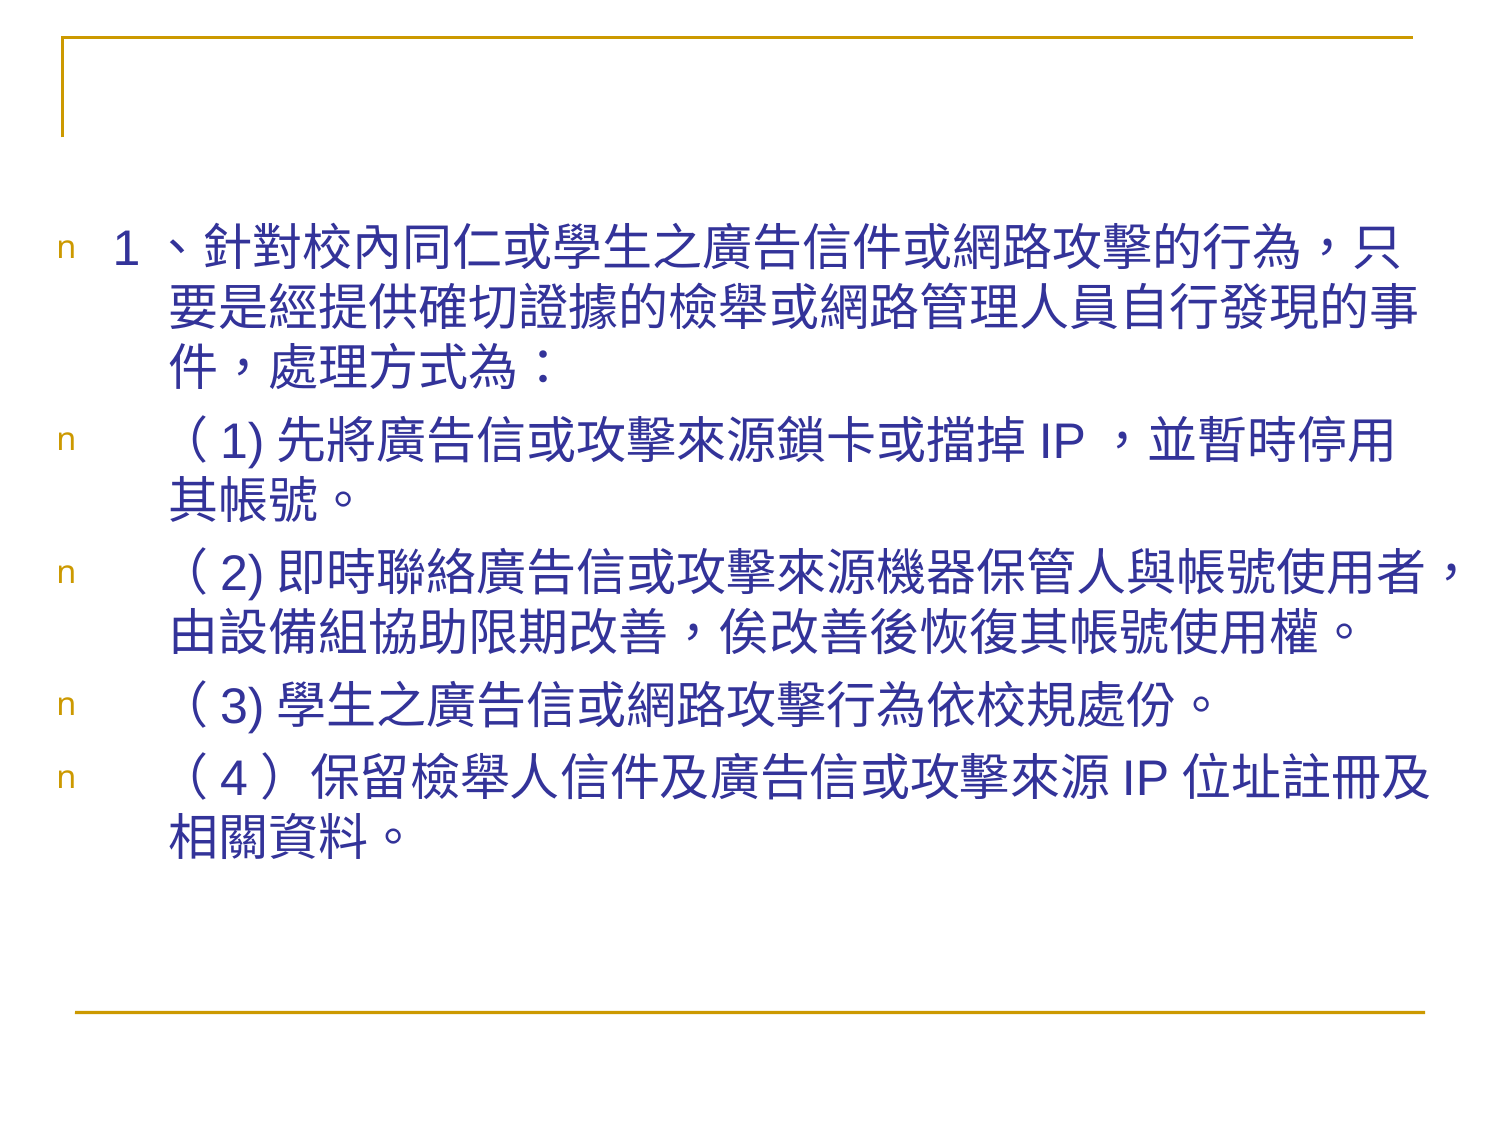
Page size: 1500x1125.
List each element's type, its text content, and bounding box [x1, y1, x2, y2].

list 1、針對校內同仁或學生之廣告信件或網路攻擊的行為，只要是經提供確切證據的檢舉或網路管理人員自行發現的事件，處理方式為： （1)先將廣告信或攻擊來源鎖卡或擋掉IP，並暫時停用其帳號。 （2)即時聯絡廣告信或攻擊來源機器保管人與帳號使用者，由設備組協助限期改善，俟改善後恢復其帳號使用權。 （3)學生之廣告信或網路攻擊行為依校規處份。 （4）保留檢舉人信件及廣告信或攻擊來源IP位址註冊及相關資料。 [41, 208, 1447, 1006]
